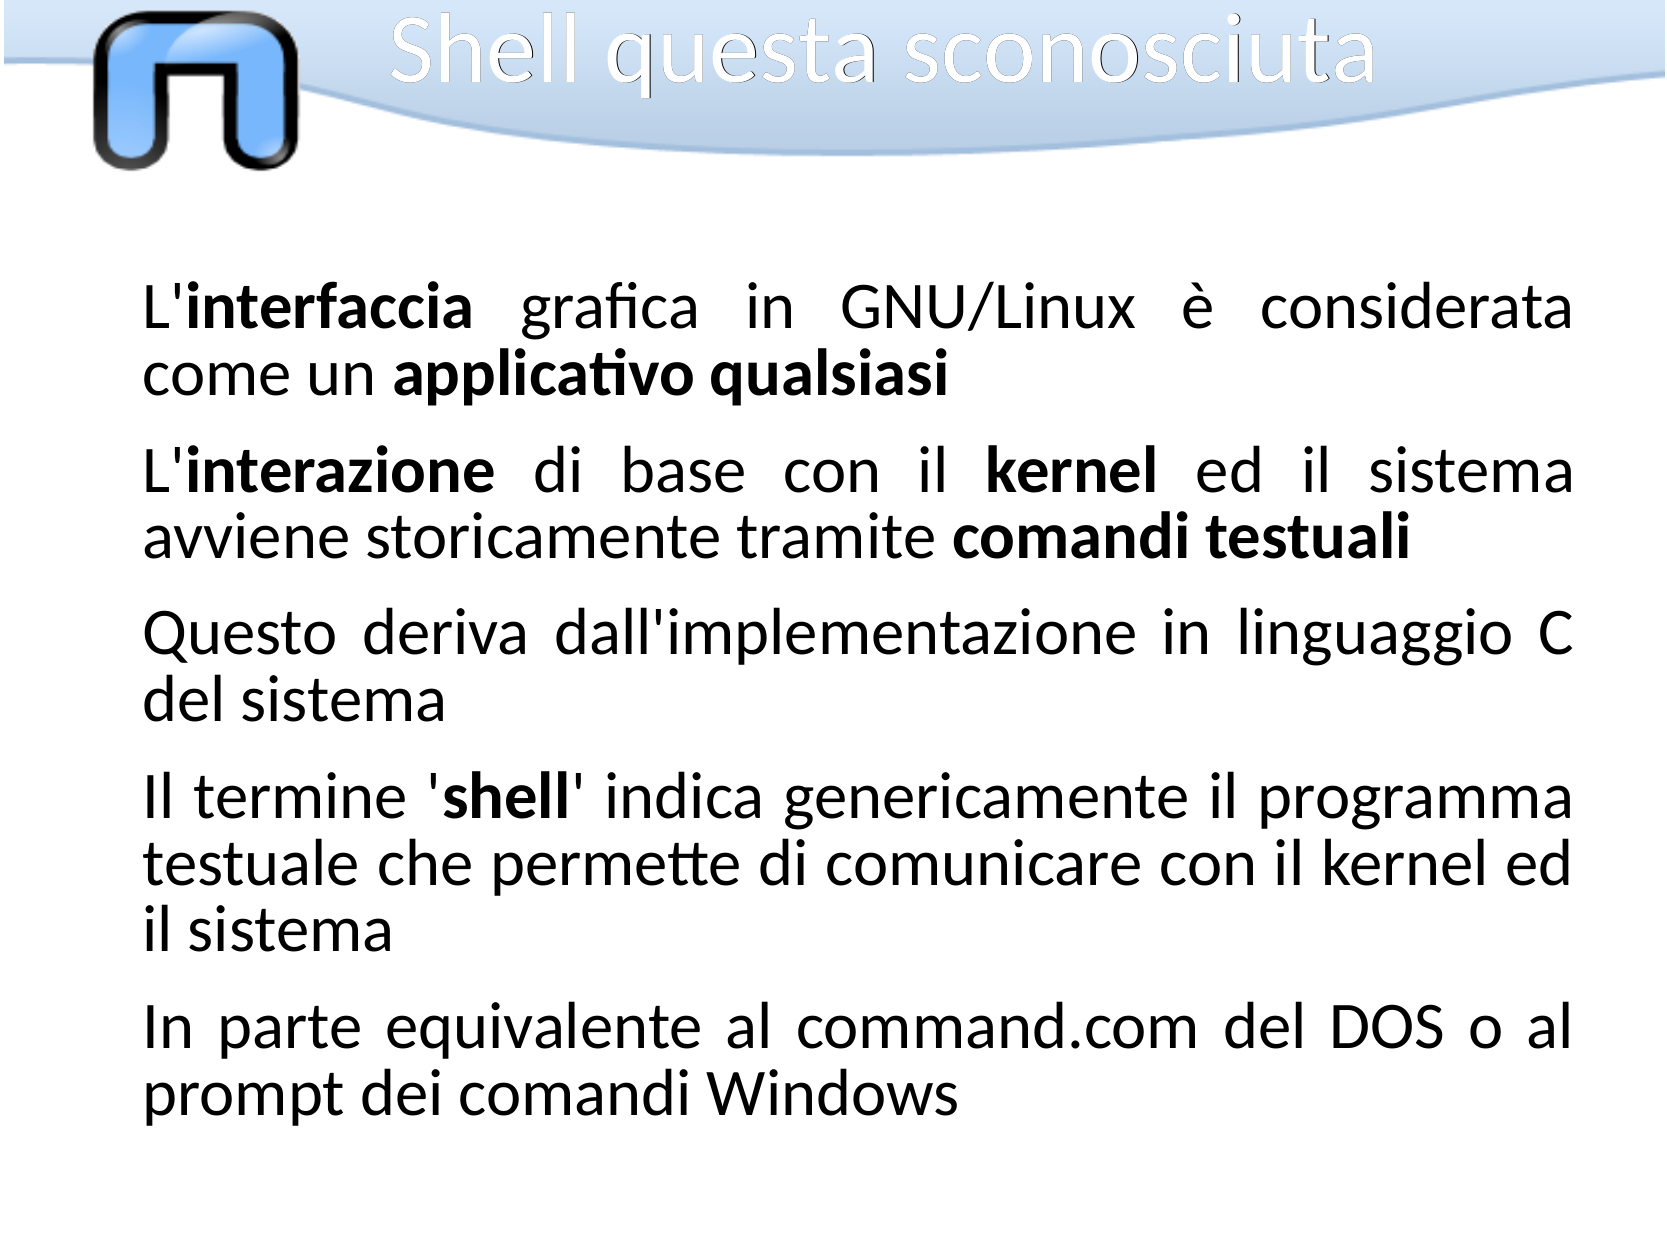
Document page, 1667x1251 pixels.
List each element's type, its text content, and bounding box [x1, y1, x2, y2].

picture [0, 0, 1667, 1251]
list L'interfaccia grafica in GNU/Linux è considerata come un applicativo qualsiasi L'interazione di base con il kernel ed il sistema avviene storicamente tramite comandi testuali Questo deriva dall'implementazione in linguaggio C del sistema Il termine 'shell' indica genericamente il programma testuale che permette di comunicare con il kernel ed il sistema In parte equivalente al command.com del DOS o al prompt dei comandi Windows [94, 272, 1582, 1194]
text_box Shell questa sconosciuta [373, 0, 1497, 158]
